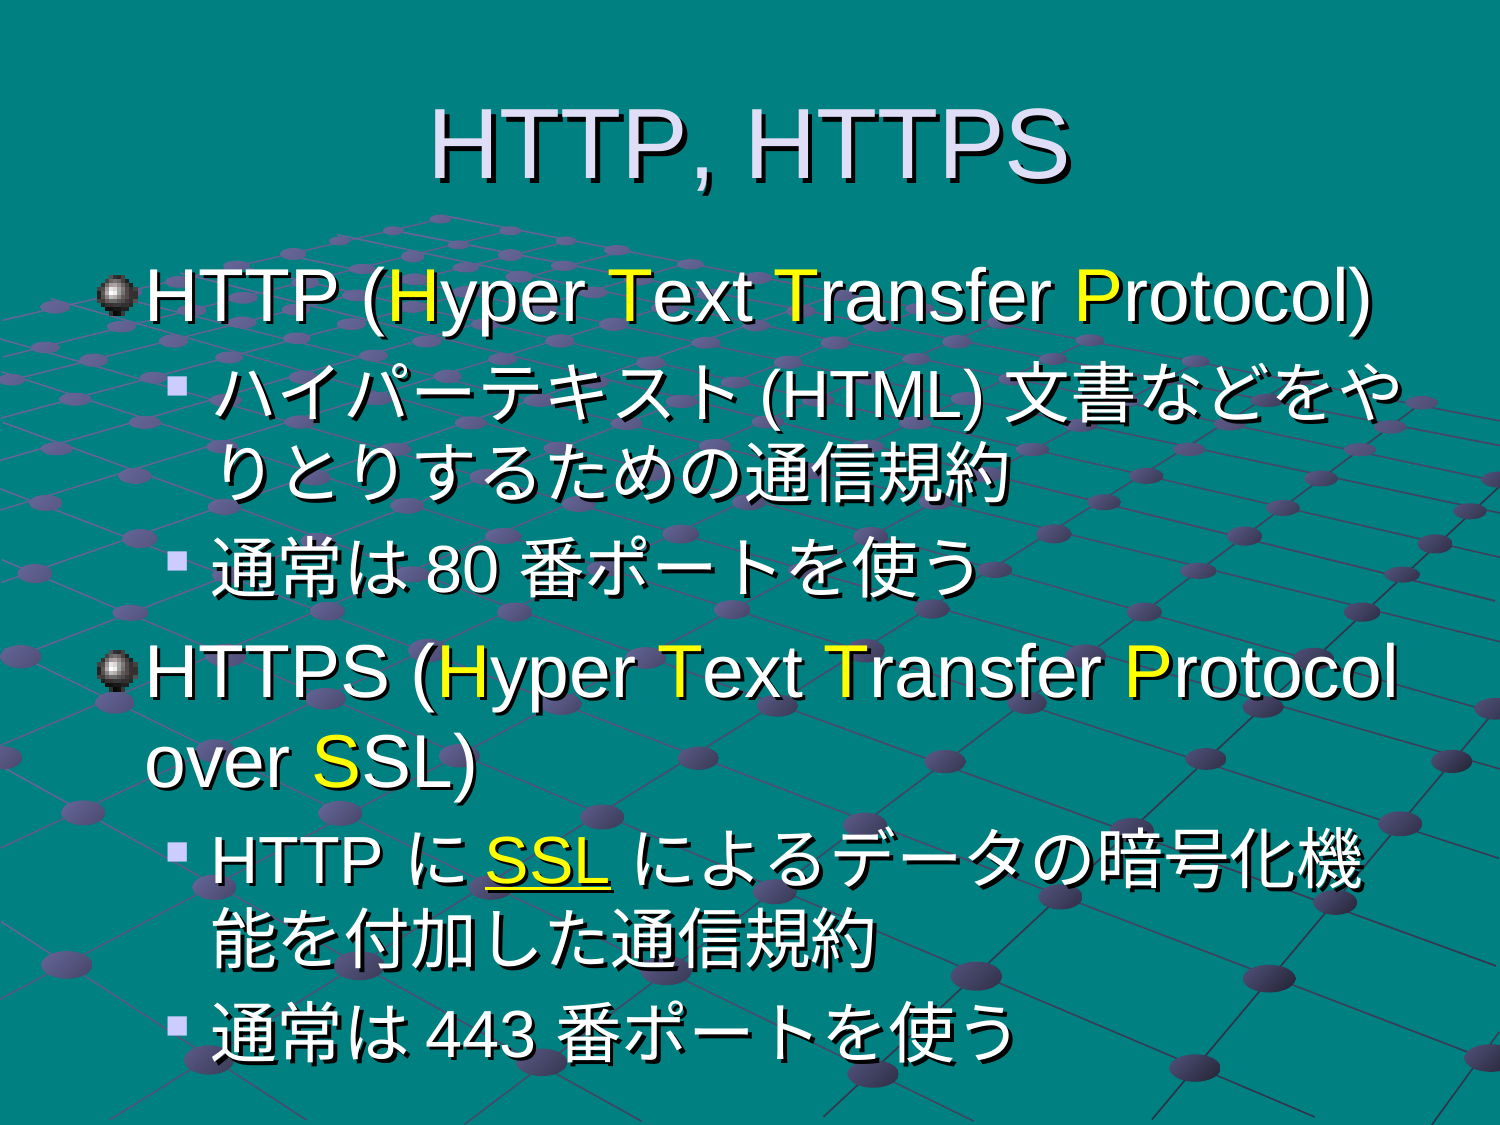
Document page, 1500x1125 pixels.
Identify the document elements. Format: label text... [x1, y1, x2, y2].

text_box HTTP (Hyper Text Transfer Protocol) ハイパーテキスト (HTML) 文書などをやりとりするための通信規約 通常は 80 番ポートを使う HTTPS (Hyper Text Transfer Protocol over SSL) HTTP に SSL によるデータの暗号化機能を付加した通信規約 通常は 443 番ポートを使う [75, 238, 1426, 866]
picture [89, 642, 138, 692]
text_box HTTP, HTTPS [75, 45, 1426, 233]
picture [89, 267, 138, 316]
